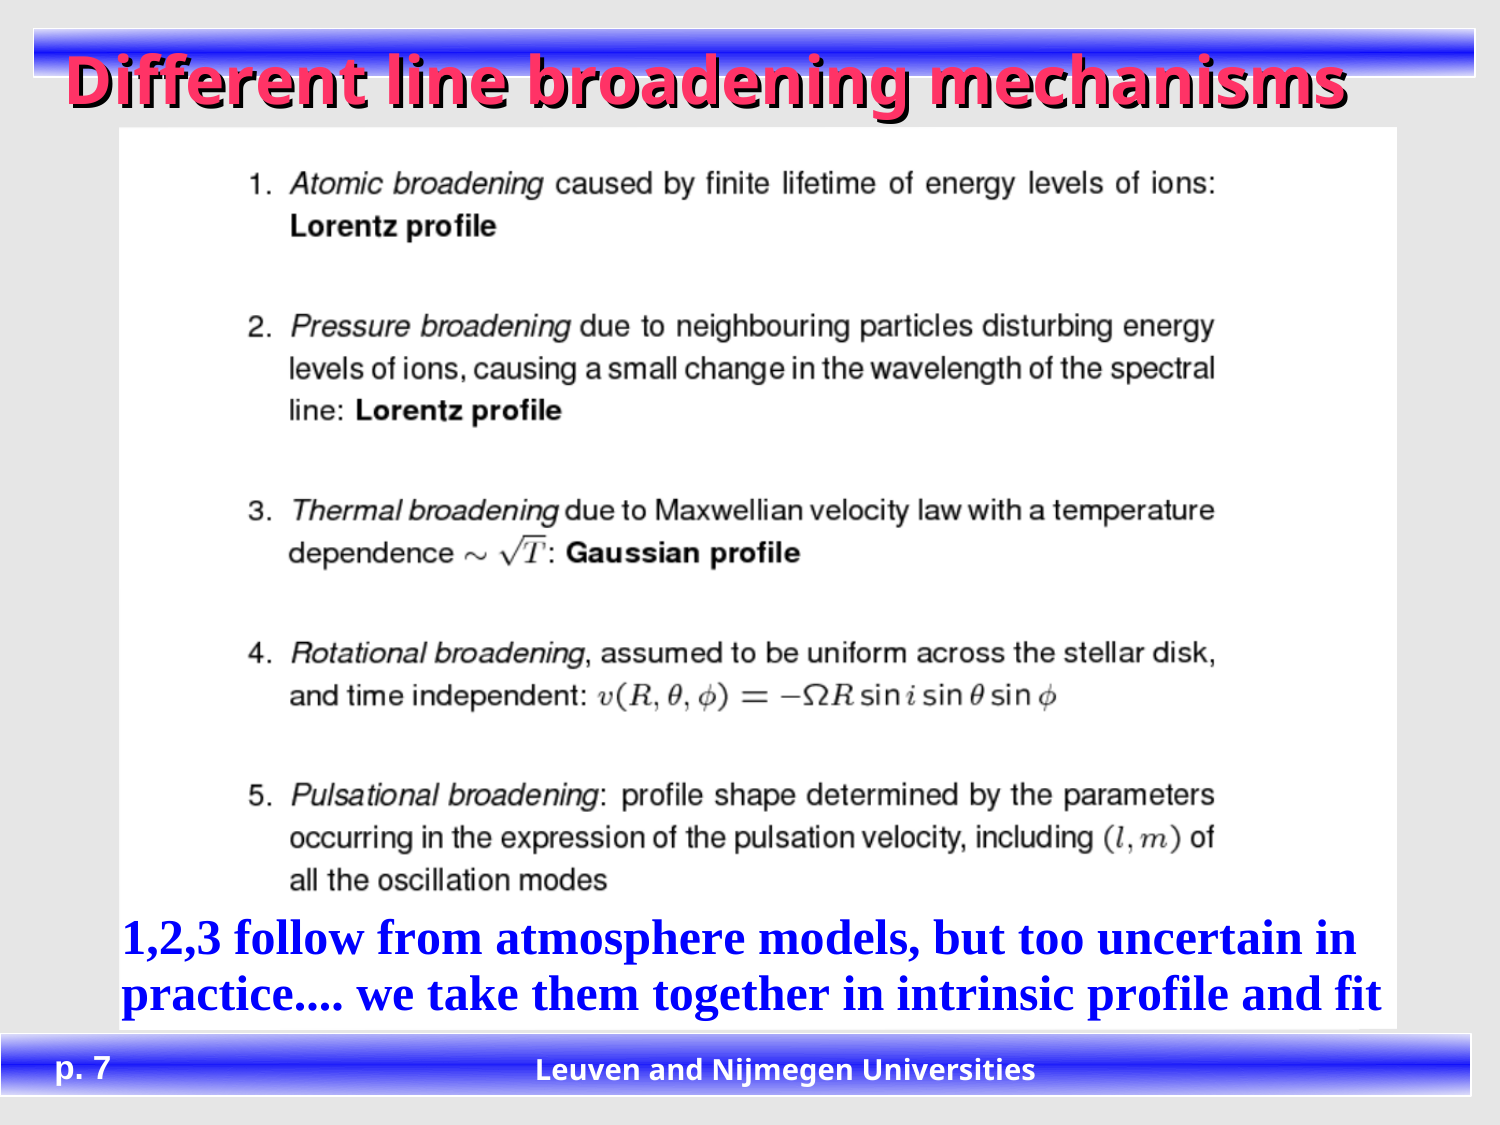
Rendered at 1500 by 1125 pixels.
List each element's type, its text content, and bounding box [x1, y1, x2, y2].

text_box 1,2,3 follow from atmosphere models, but too uncertain in practice.... we take them together in intrinsic profile and fit [121, 910, 1392, 1077]
picture [118, 126, 1397, 1030]
title Different line broadening mechanisms [64, 20, 1500, 137]
